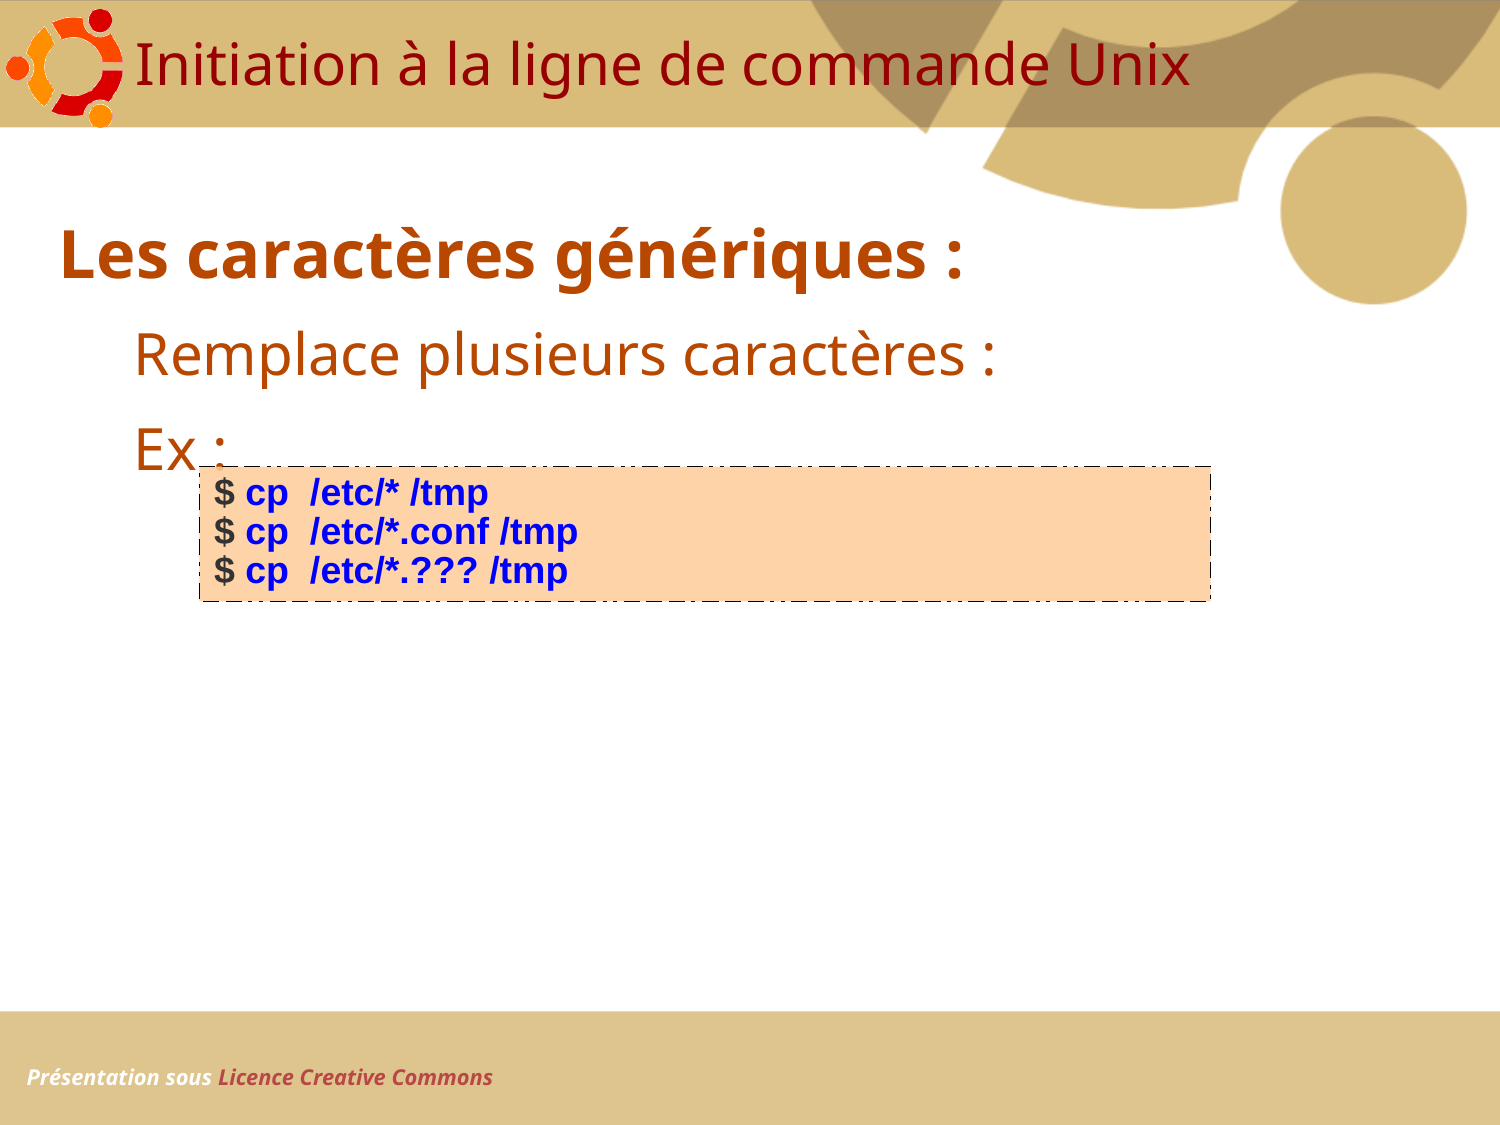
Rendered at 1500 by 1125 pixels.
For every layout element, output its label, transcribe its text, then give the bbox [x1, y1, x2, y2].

title Initiation à la ligne de commande Unix [135, 0, 1417, 177]
picture [0, 0, 1500, 557]
text_box $ cp /etc/* /tmp $ cp /etc/*.conf /tmp $ cp /etc/*.??? /tmp [199, 466, 1211, 602]
list Les caractères génériques : Remplace plusieurs caractères : Ex : [59, 206, 1461, 893]
